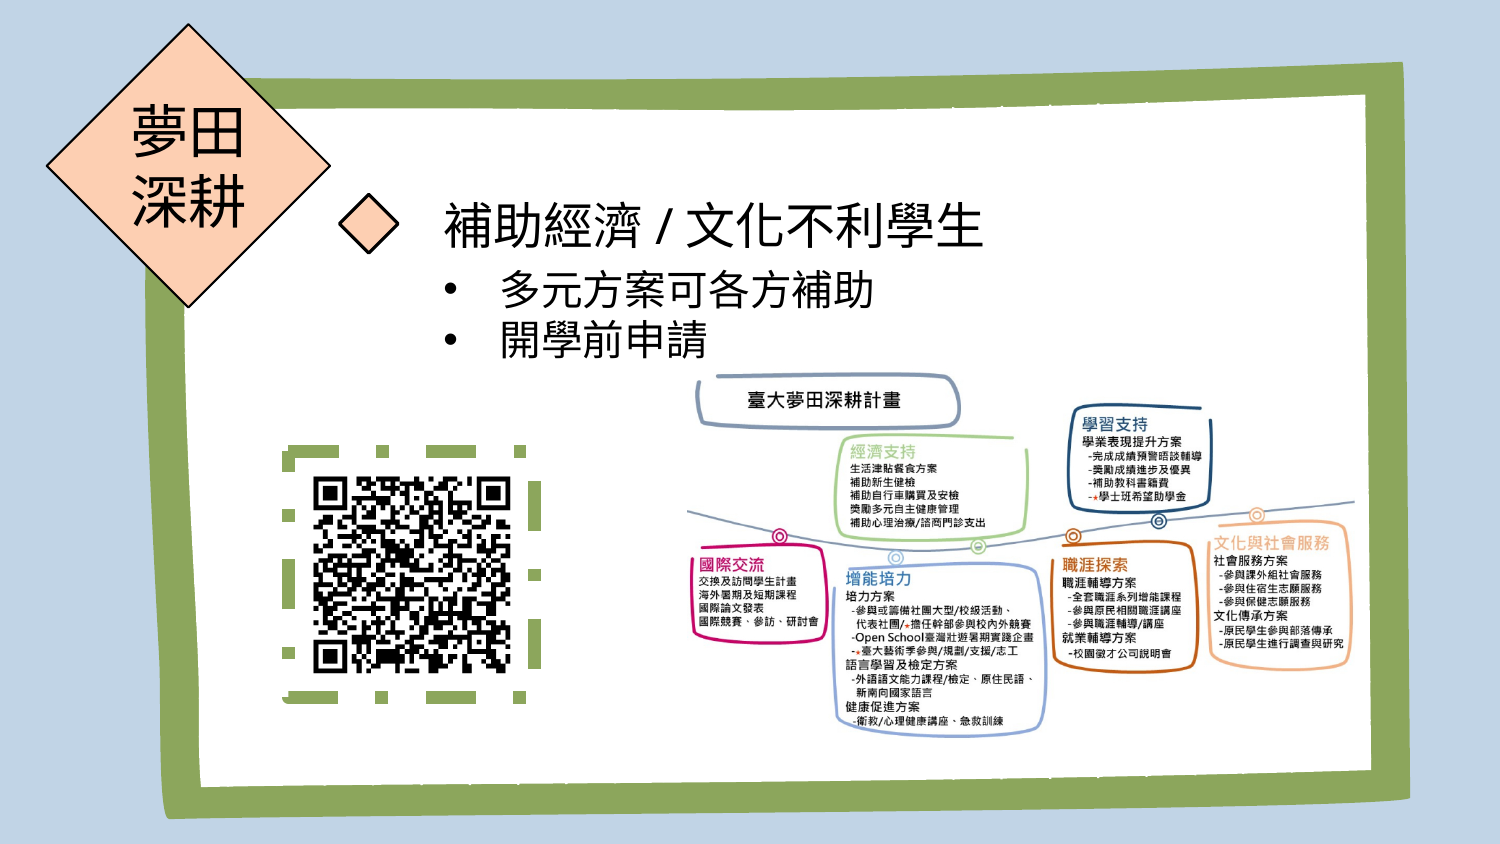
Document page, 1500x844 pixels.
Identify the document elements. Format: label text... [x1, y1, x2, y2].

text_box 夢田深耕 [221, 207, 233, 218]
text_box 夢田深耕 [224, 189, 233, 203]
text_box 夢田深耕 [219, 133, 236, 149]
text_box 夢田深耕 [106, 112, 271, 218]
text_box 多元方案可各方補助 開學前申請 [428, 256, 942, 372]
text_box 夢田深耕 [219, 112, 236, 128]
text_box 夢田深耕 [198, 112, 215, 128]
text_box [46, 24, 1411, 820]
text_box 夢田深耕 [198, 133, 215, 149]
text_box 補助經濟/文化不利學生 [428, 186, 1171, 262]
picture [294, 457, 529, 692]
picture [687, 363, 1355, 740]
